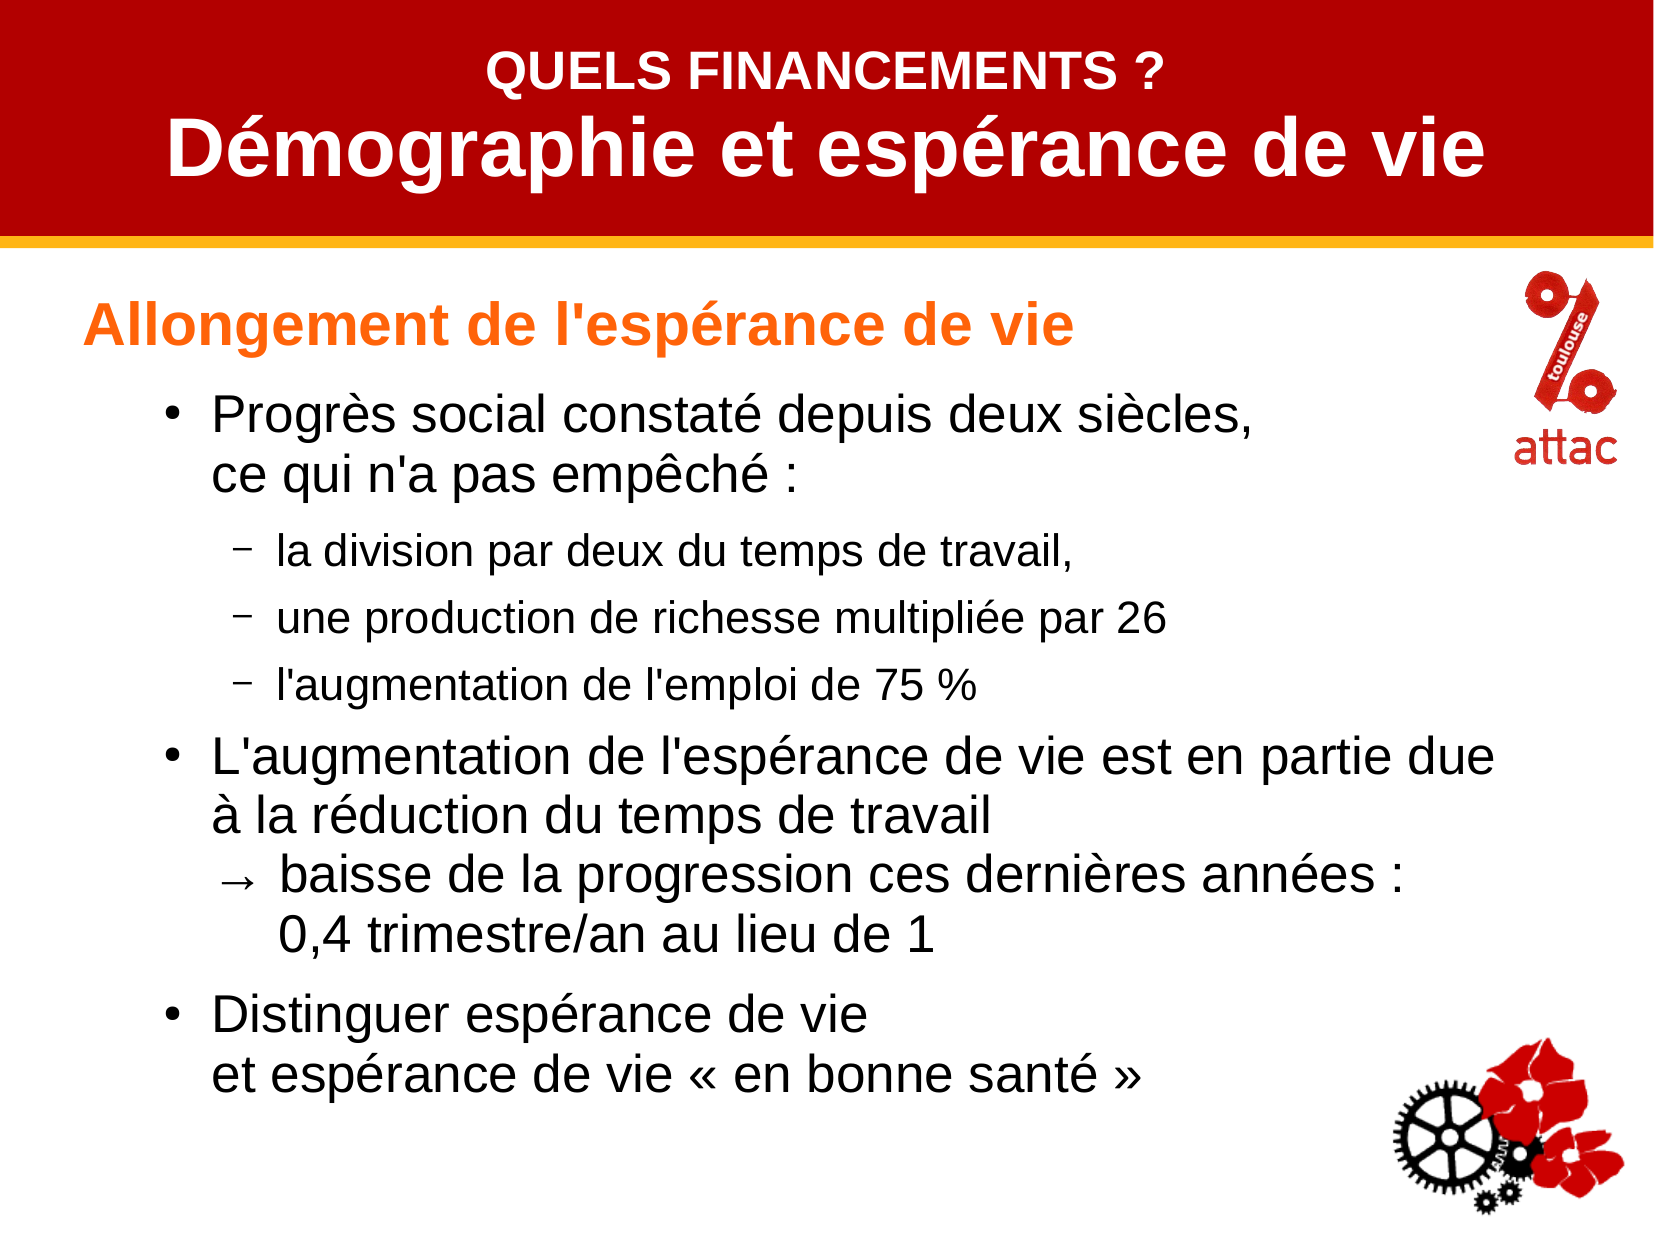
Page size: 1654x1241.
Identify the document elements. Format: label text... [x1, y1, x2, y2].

list Allongement de l'espérance de vie Progrès social constaté depuis deux siècles, ce qui n'a pas empêché : la division par deux du temps de travail, une production de richesse multipliée par 26 l'augmentation de l'emploi de 75 % L'augmentation de l'espérance de vie est en partie due à la réduction du temps de travail → baisse de la progression ces dernières années : 0,4 trimestre/an au lieu de 1 Distinguer espérance de vie et espérance de vie « en bonne santé » [82, 290, 1506, 1109]
picture [1509, 265, 1625, 473]
picture [1387, 1033, 1628, 1218]
title QUELS FINANCEMENTS ? Démographie et espérance de vie [82, 13, 1571, 222]
